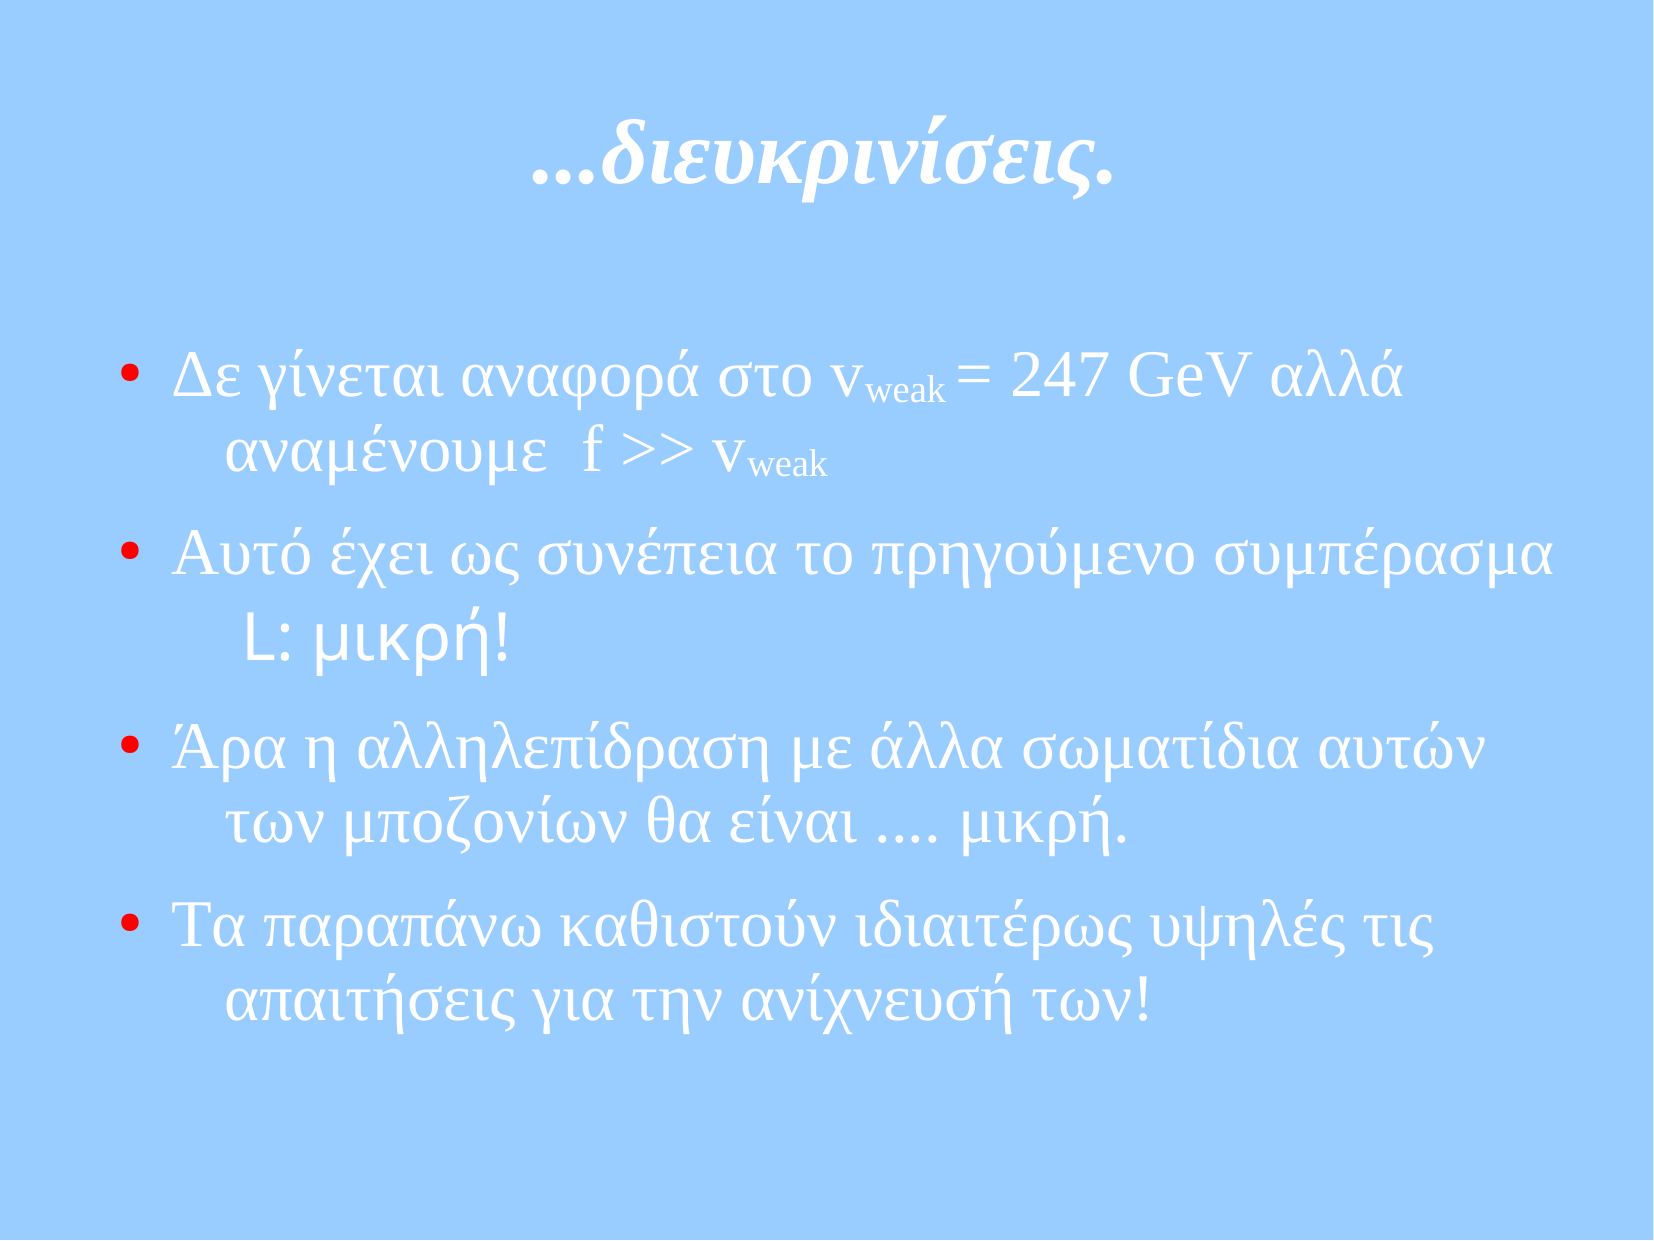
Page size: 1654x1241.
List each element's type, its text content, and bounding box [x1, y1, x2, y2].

title ...διευκρινίσεις. [82, 56, 1571, 250]
list Δε γίνεται αναφορά στο vweak = 247 GeV αλλά αναμένουμε f >> vweak Αυτό έχει ως συνέπεια το πρηγούμενο συμπέρασμα L: μικρή! Άρα η αλληλεπίδραση με άλλα σωματίδια αυτών των μποζονίων θα είναι .... μικρή. Τα παραπάνω καθιστούν ιδιαιτέρως υψηλές τις απαιτήσεις για την ανίχνευσή των! [82, 337, 1571, 1094]
